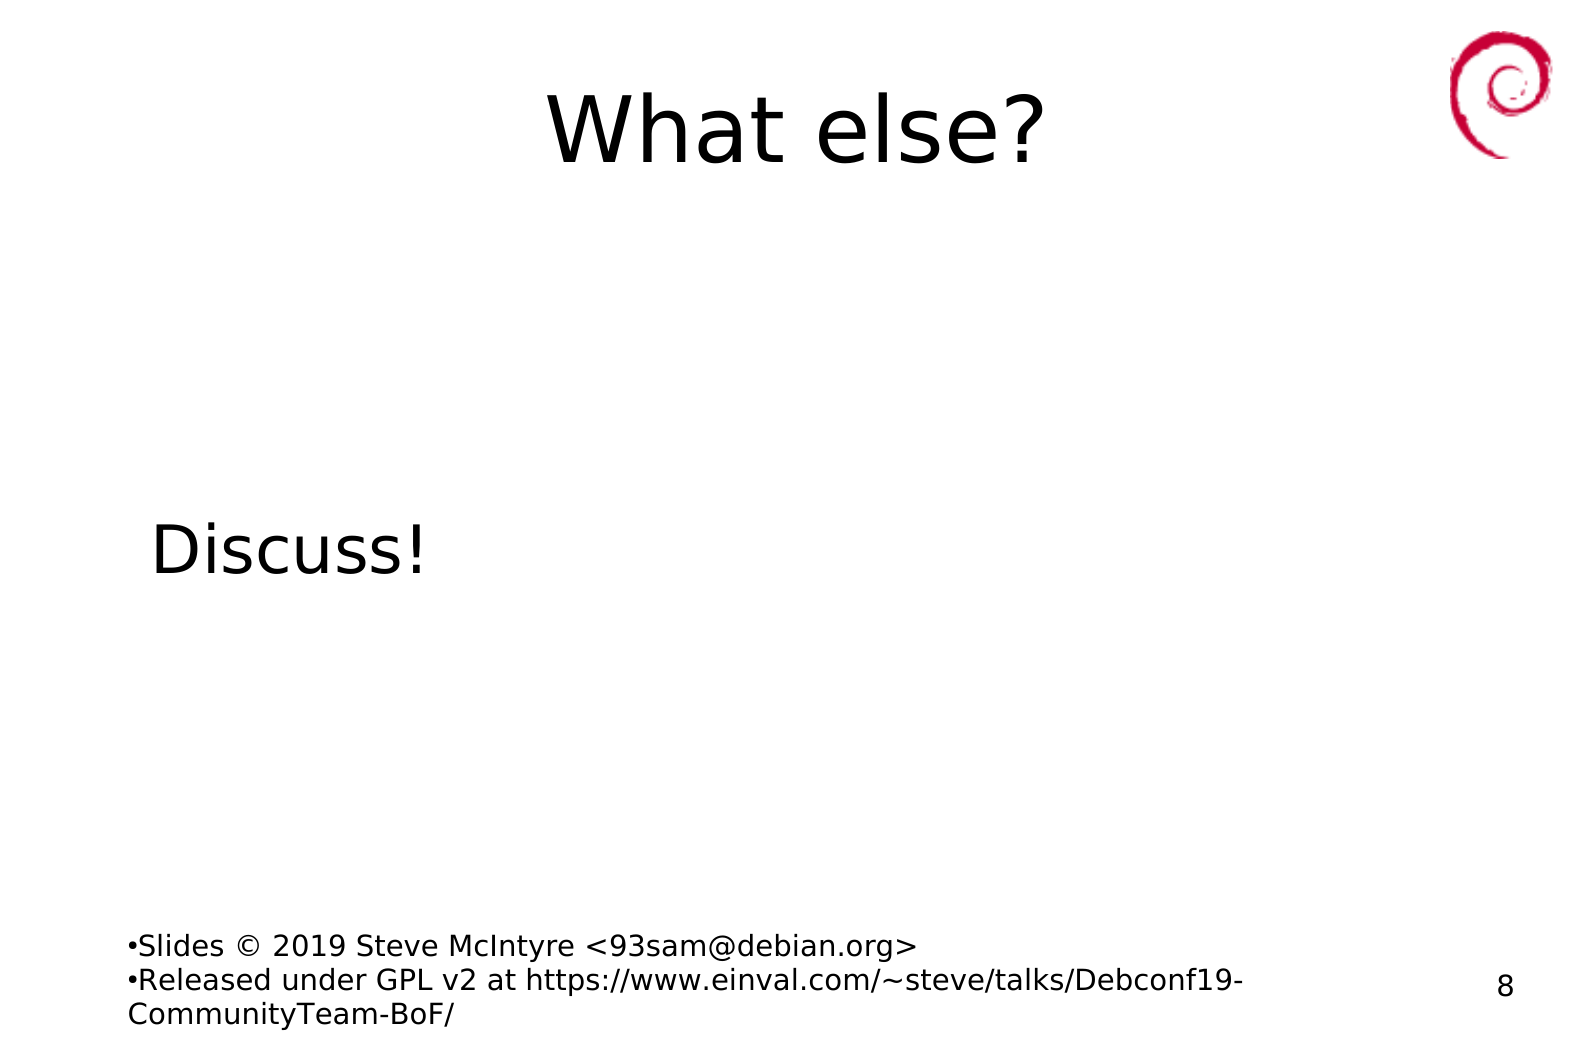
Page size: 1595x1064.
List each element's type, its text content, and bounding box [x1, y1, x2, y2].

title What else? [79, 42, 1515, 220]
text_box Slides © 2019 Steve McIntyre <93sam@debian.org> Released under GPL v2 at https://www.einval.com/~steve/talks/Debconf19-CommunityTeam-BoF/ [113, 921, 1486, 1040]
list Discuss! [79, 248, 1515, 951]
picture [1450, 31, 1555, 159]
